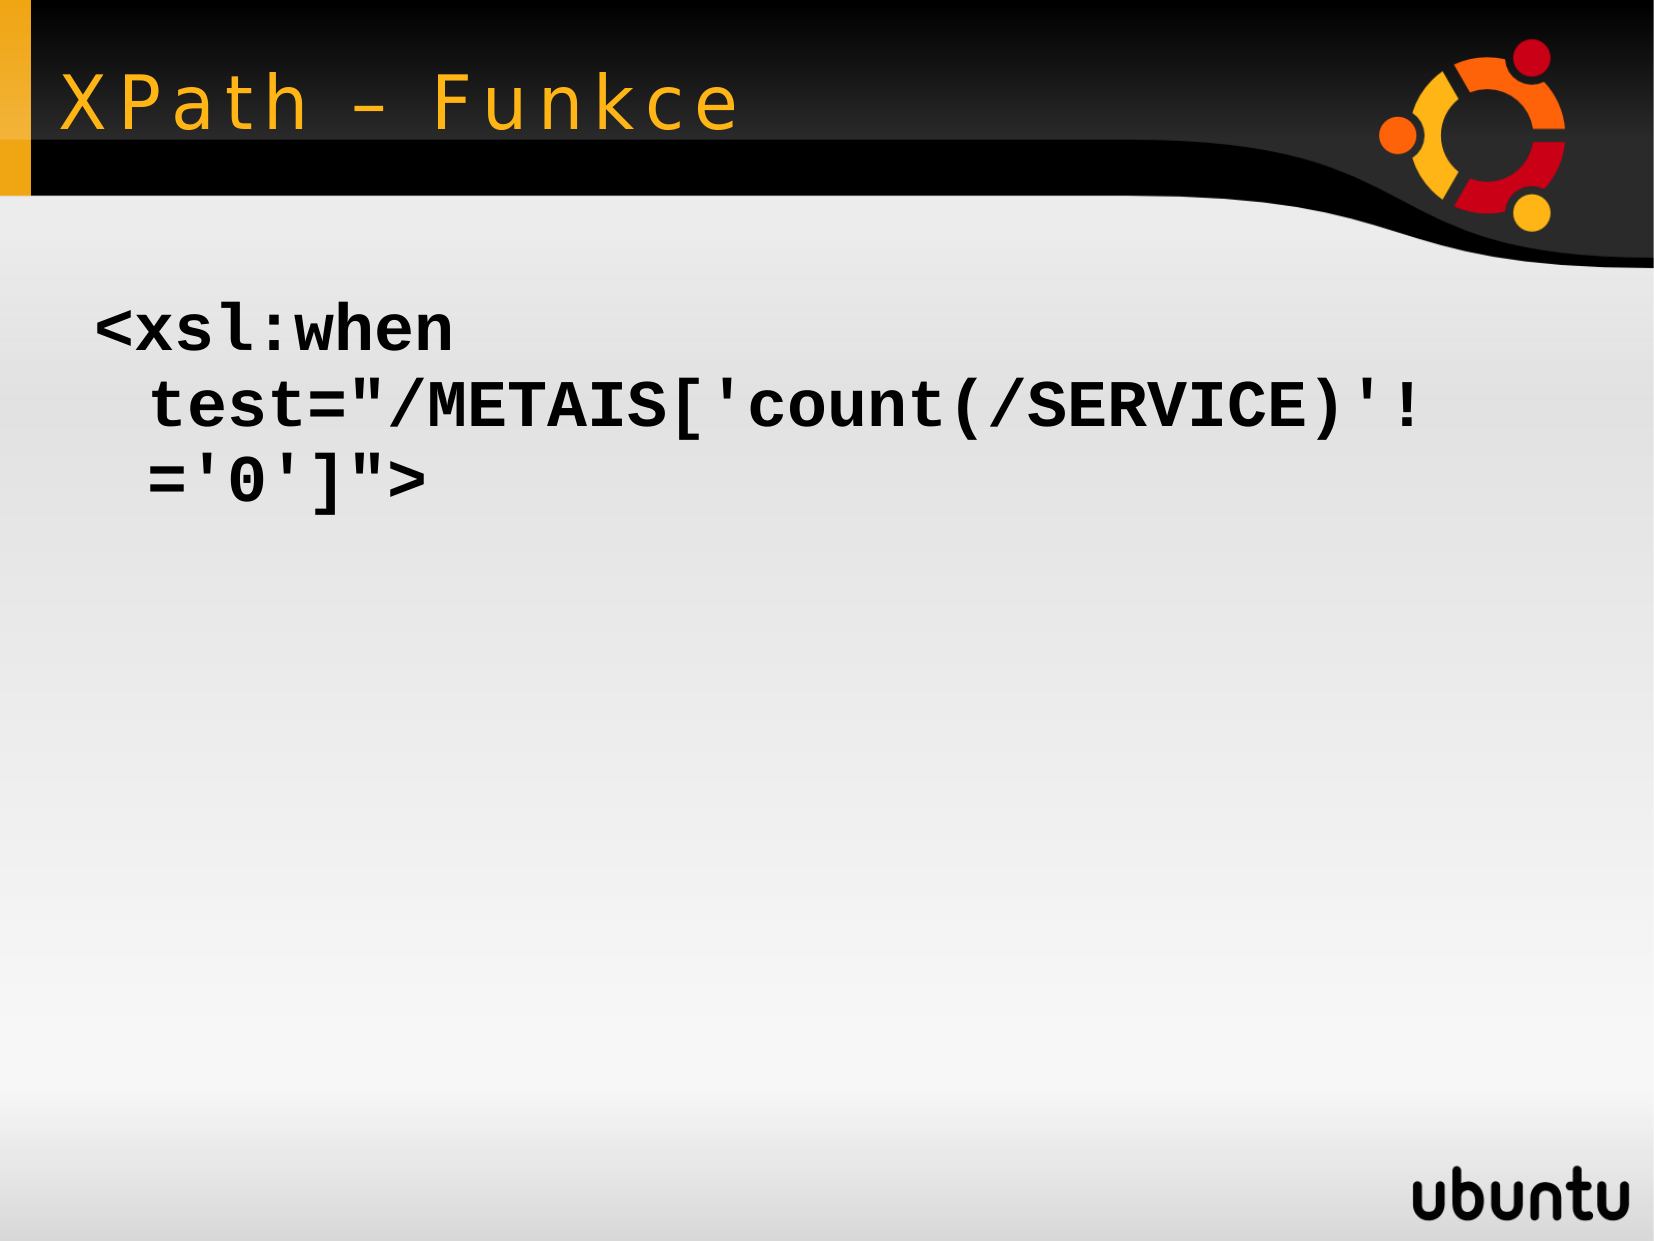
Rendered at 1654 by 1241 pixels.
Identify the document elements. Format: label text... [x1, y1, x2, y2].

list <xsl:when test="/METAIS['count(/SERVICE)'!='0']"> [76, 295, 1565, 1114]
title XPath – Funkce [59, 29, 1270, 178]
picture [0, 0, 1654, 1241]
